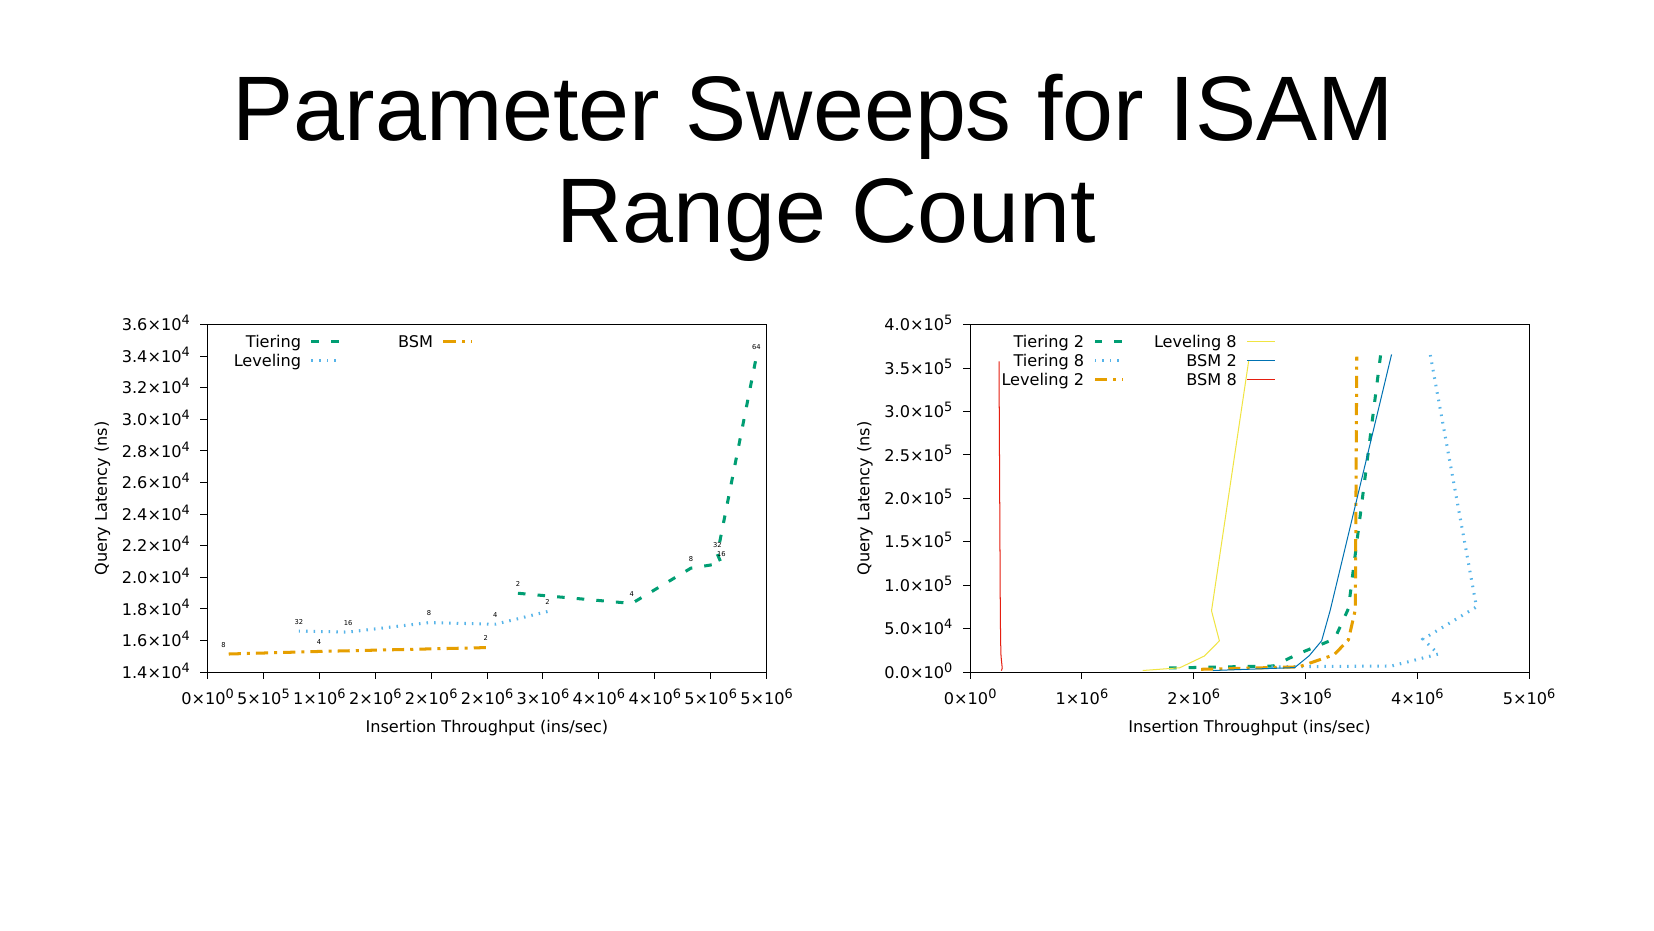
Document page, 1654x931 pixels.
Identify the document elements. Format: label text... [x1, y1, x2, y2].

title Parameter Sweeps for ISAM Range Count [82, 57, 1571, 263]
picture [82, 304, 809, 741]
picture [845, 304, 1572, 741]
